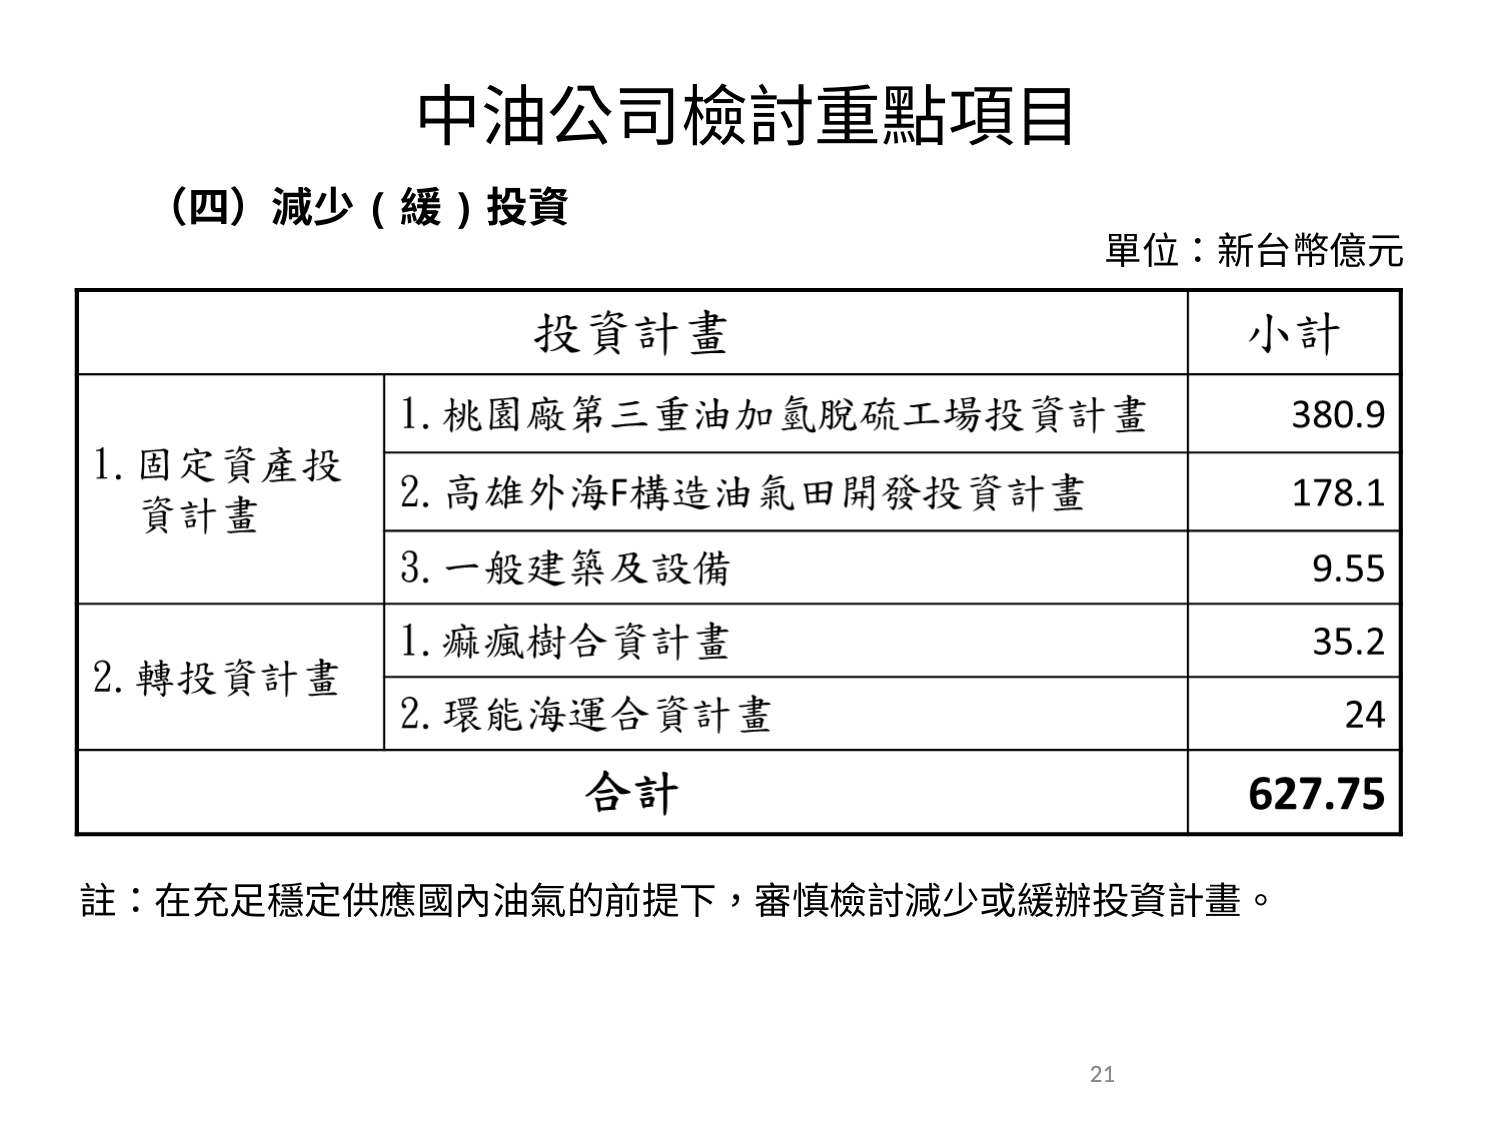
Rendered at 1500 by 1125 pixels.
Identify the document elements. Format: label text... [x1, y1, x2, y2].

picture [66, 287, 1416, 853]
text_box [1074, 1042, 1426, 1103]
list （四）減少(緩)投資 [29, 172, 1471, 244]
text_box 註：在充足穩定供應國內油氣的前提下，審慎檢討減少或緩辦投資計畫。 [65, 869, 1435, 930]
text_box 中油公司檢討重點項目 [73, 54, 1424, 173]
text_box 單位：新台幣億元 [1090, 220, 1424, 281]
